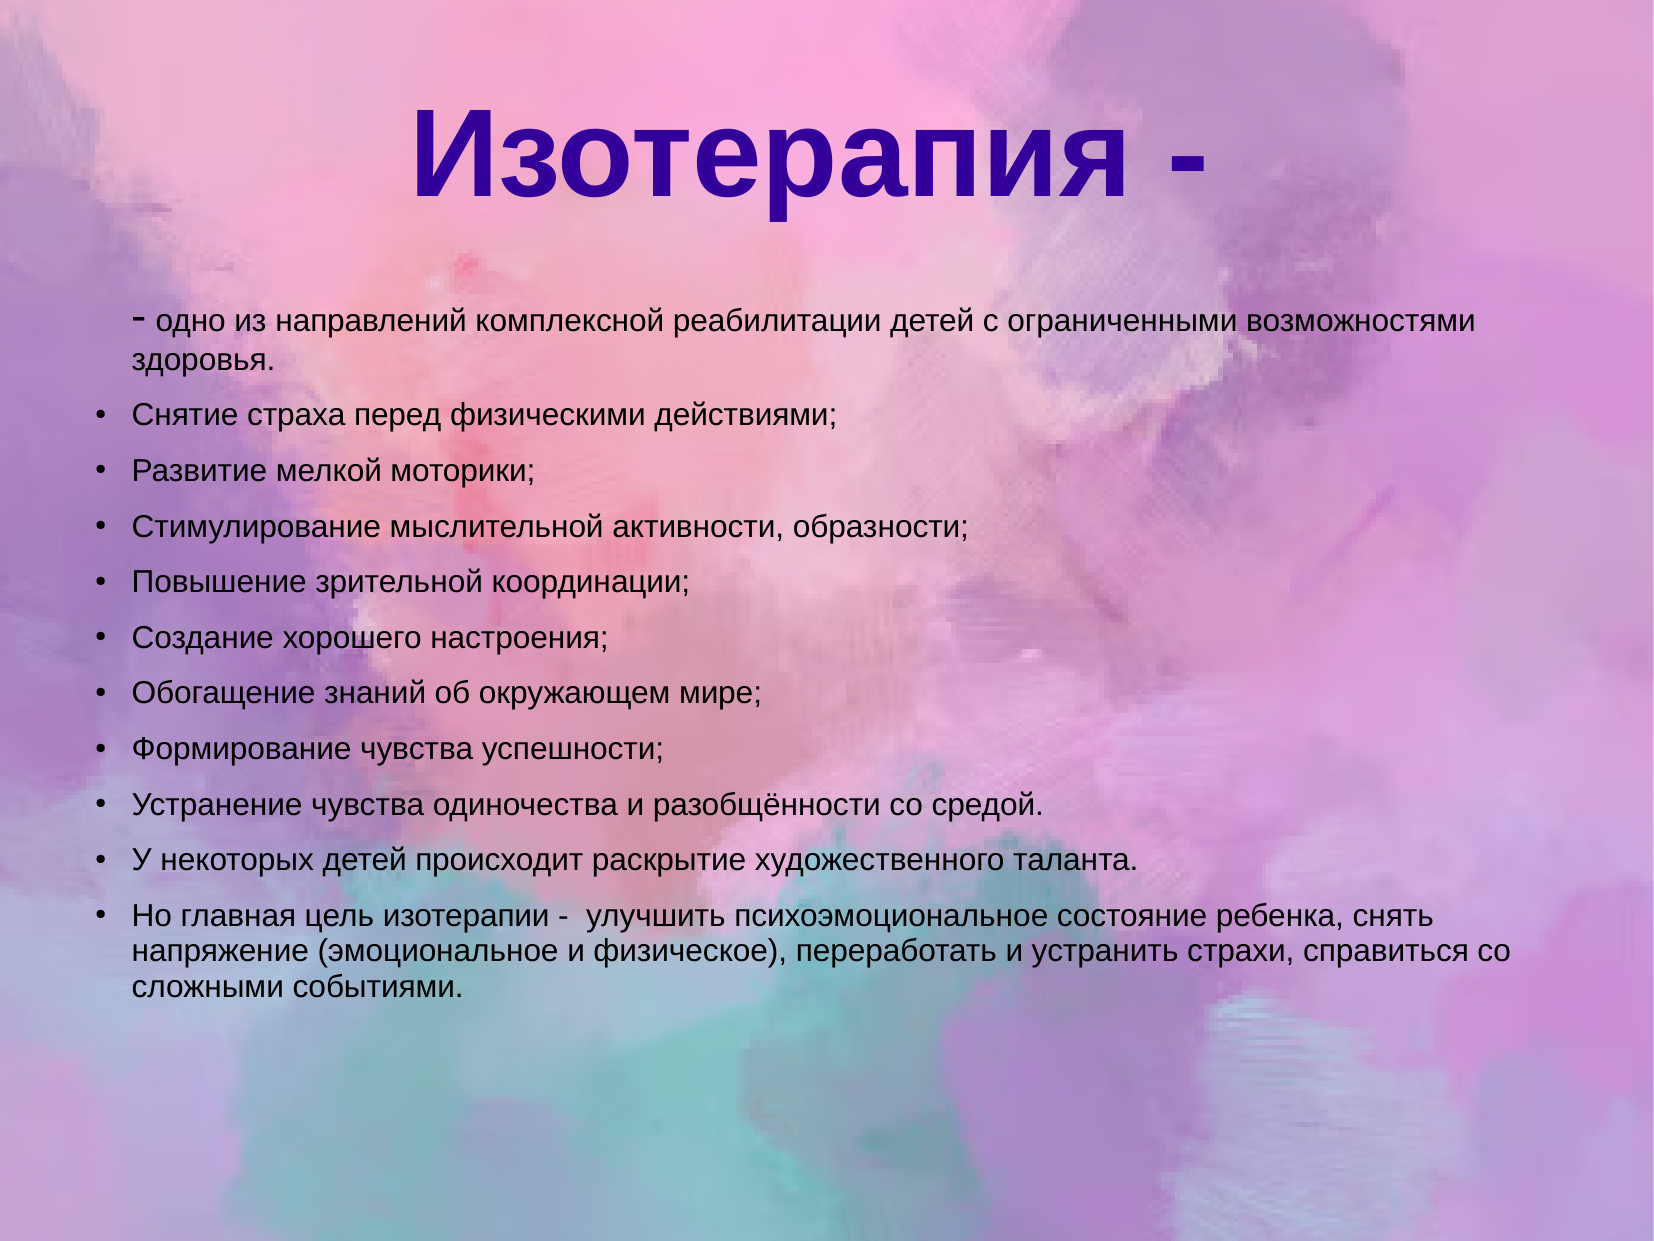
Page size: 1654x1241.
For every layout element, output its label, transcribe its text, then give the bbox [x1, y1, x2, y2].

picture [0, 0, 1654, 1241]
list - одно из направлений комплексной реабилитации детей с ограниченными возможностями здоровья. Снятие страха перед физическими действиями; Развитие мелкой моторики; Стимулирование мыслительной активности, образности; Повышение зрительной координации; Создание хорошего настроения; Обогащение знаний об окружающем мире; Формирование чувства успешности; Устранение чувства одиночества и разобщённости со средой. У некоторых детей происходит раскрытие художественного таланта. Но главная цель изотерапии - улучшить психоэмоциональное состояние ребенка, снять напряжение (эмоциональное и физическое), переработать и устранить страхи, справиться со сложными событиями. [82, 290, 1571, 1010]
title Изотерапия - [82, 49, 1571, 257]
